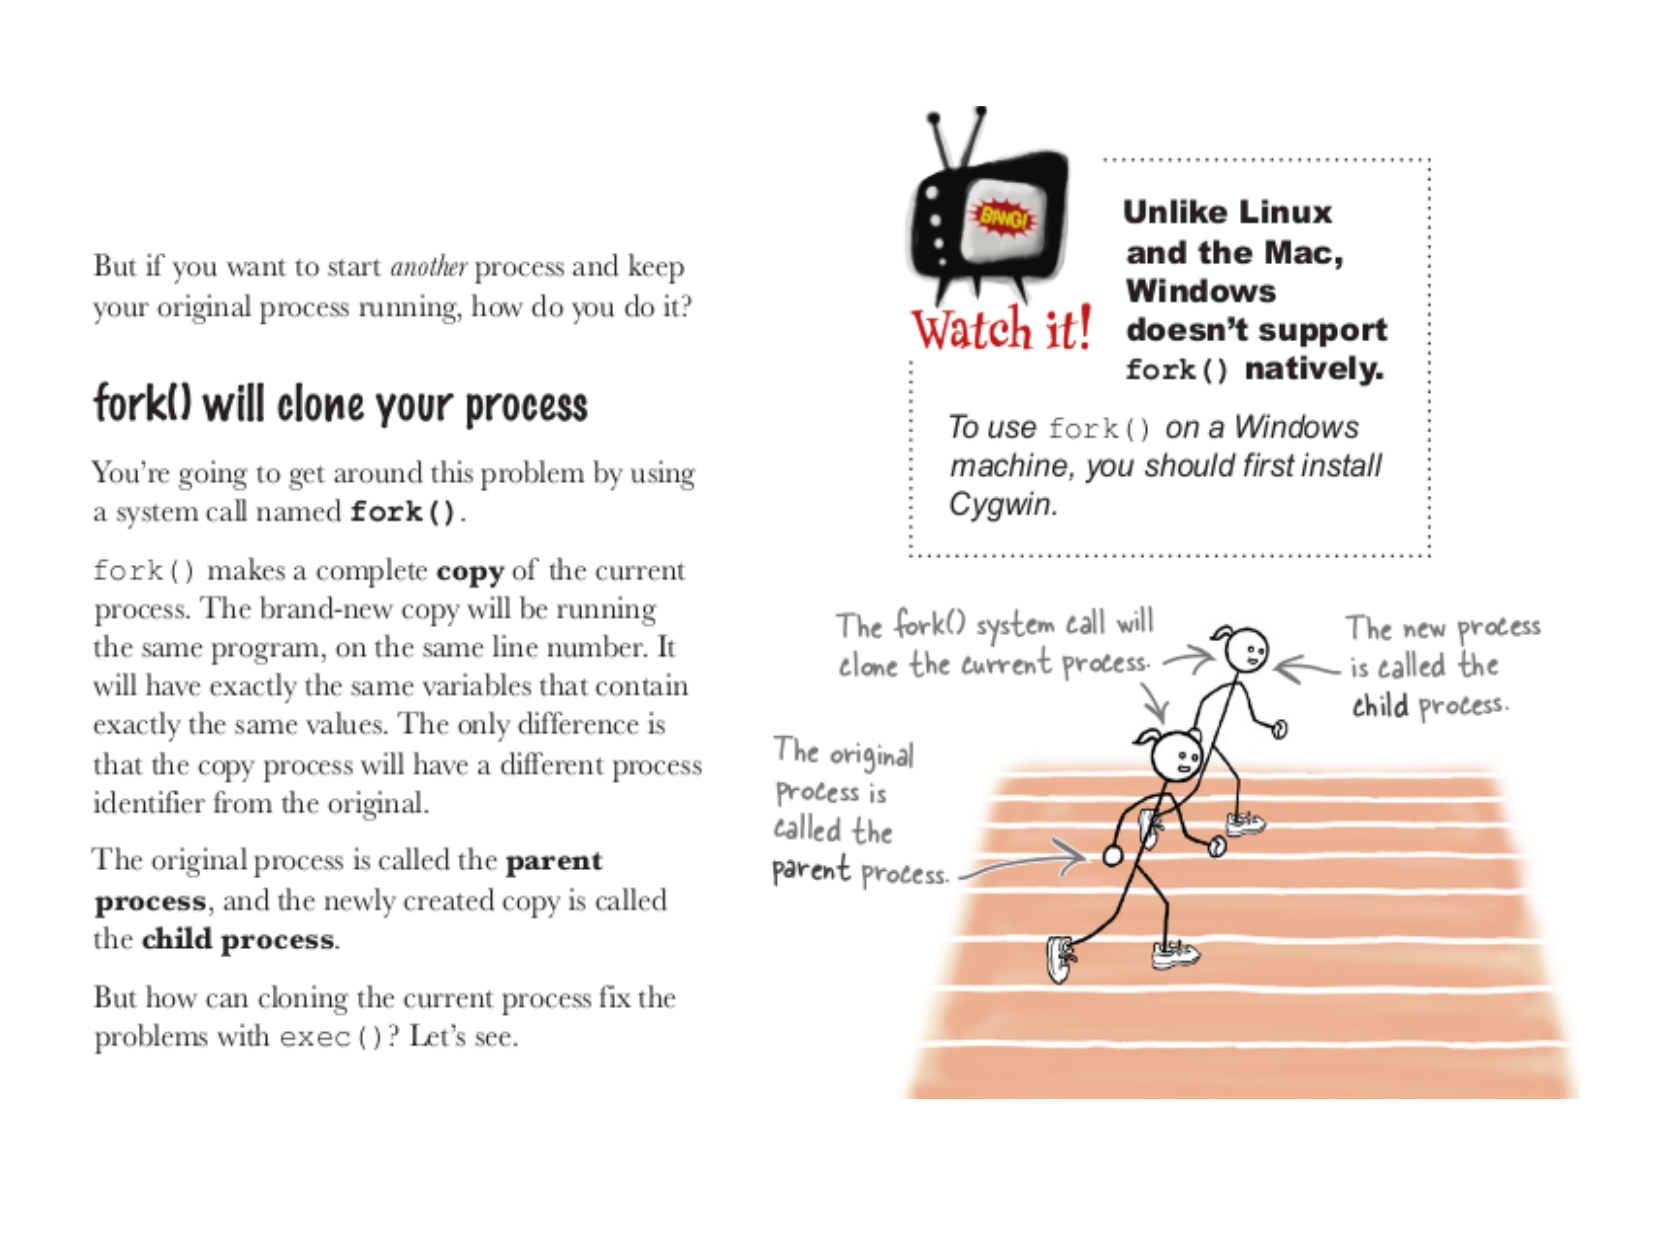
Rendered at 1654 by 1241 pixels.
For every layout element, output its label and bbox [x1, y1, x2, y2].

picture [47, 106, 1619, 1099]
